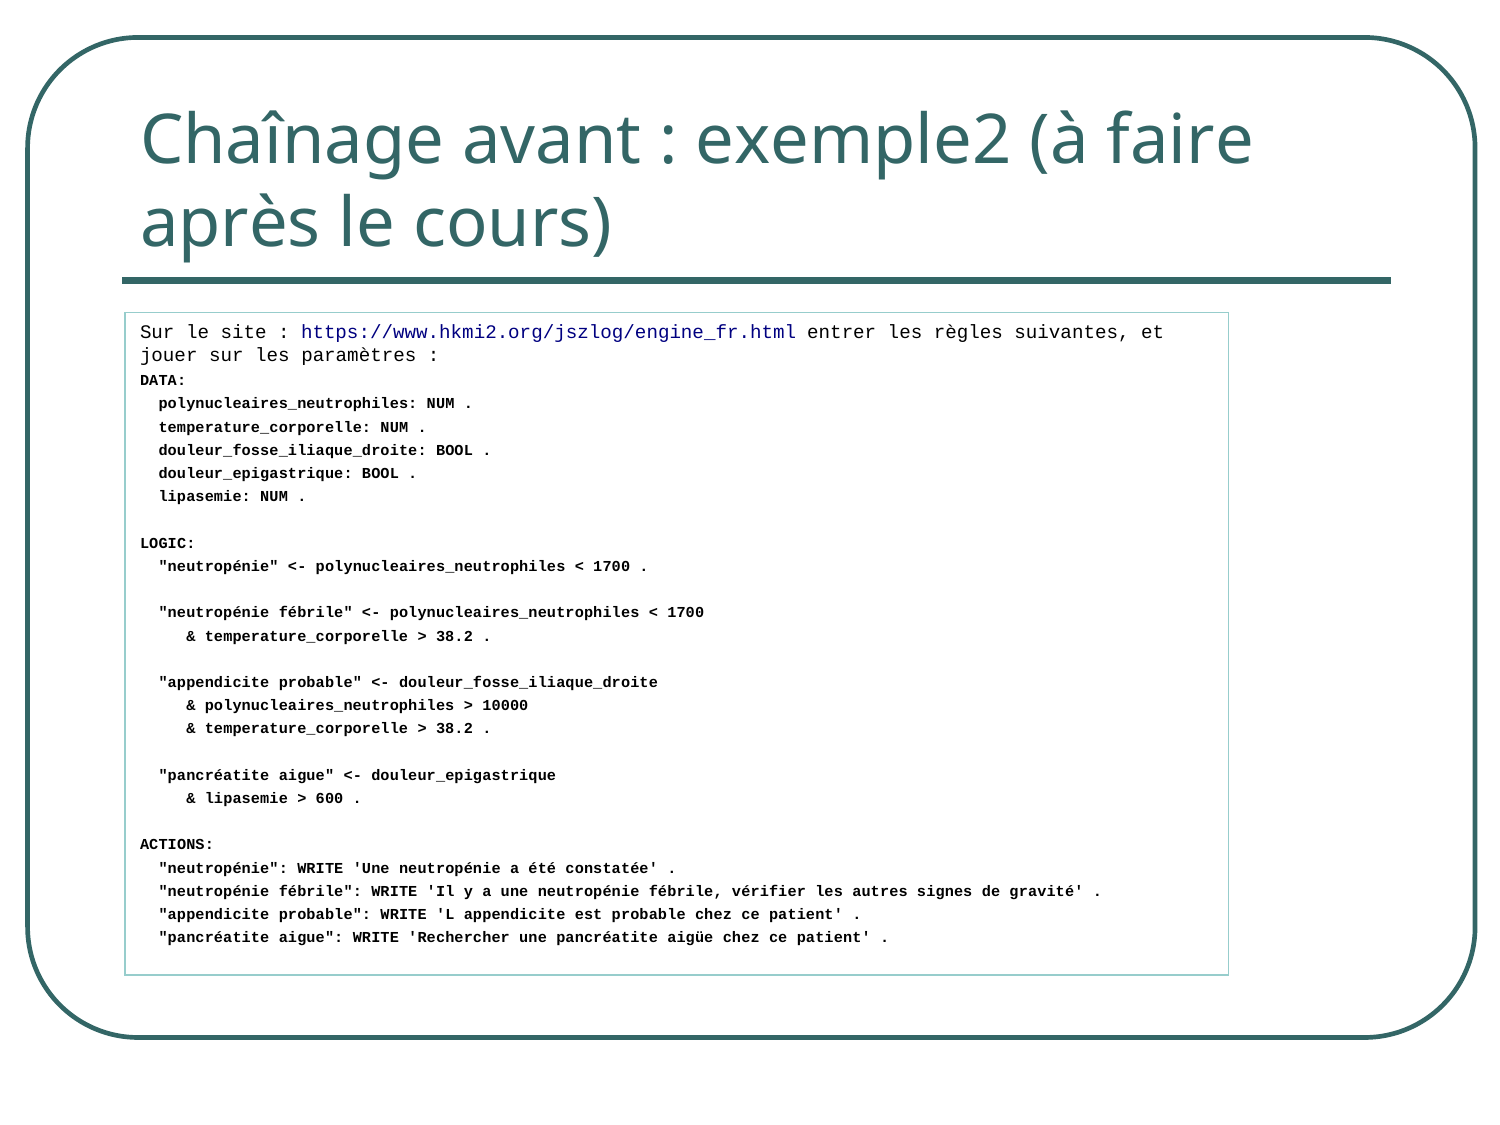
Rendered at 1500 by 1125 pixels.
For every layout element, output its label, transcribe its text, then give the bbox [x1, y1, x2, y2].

title Chaînage avant : exemple2 (à faire après le cours) [125, 87, 1388, 209]
list Sur le site : https://www.hkmi2.org/jszlog/engine_fr.html entrer les règles suivantes, et jouer sur les paramètres : DATA: polynucleaires_neutrophiles: NUM . temperature_corporelle: NUM . douleur_fosse_iliaque_droite: BOOL . douleur_epigastrique: BOOL . lipasemie: NUM . LOGIC: "neutropénie" <- polynucleaires_neutrophiles < 1700 . "neutropénie fébrile" <- polynucleaires_neutrophiles < 1700 & temperature_corporelle > 38.2 . "appendicite probable" <- douleur_fosse_iliaque_droite & polynucleaires_neutrophiles > 10000 & temperature_corporelle > 38.2 . "pancréatite aigue" <- douleur_epigastrique & lipasemie > 600 . ACTIONS: "neutropénie": WRITE 'Une neutropénie a été constatée' . "neutropénie fébrile": WRITE 'Il y a une neutropénie fébrile, vérifier les autres signes de gravité' . "appendicite probable": WRITE 'L appendicite est probable chez ce patient' . "pancréatite aigue": WRITE 'Rechercher une pancréatite aigüe chez ce patient' . [125, 312, 1229, 976]
